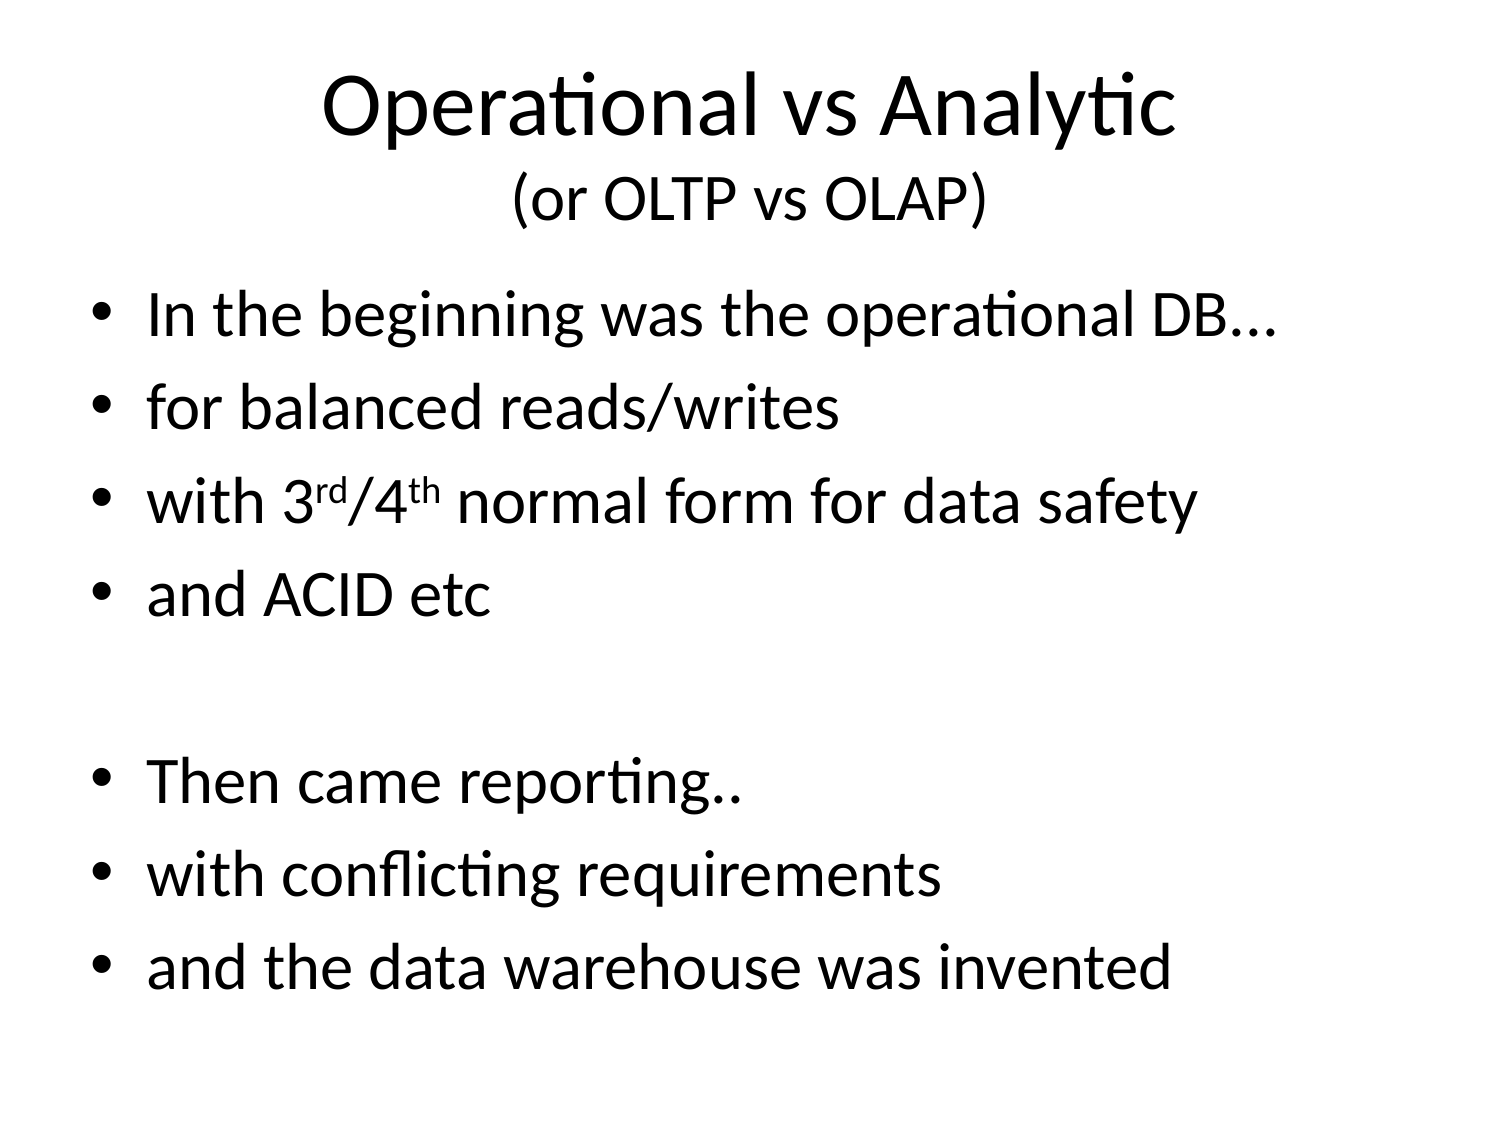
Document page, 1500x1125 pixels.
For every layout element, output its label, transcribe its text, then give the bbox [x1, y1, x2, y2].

list In the beginning was the operational DB... for balanced reads/writes with 3rd/4th normal form for data safety and ACID etc Then came reporting.. with conflicting requirements and the data warehouse was invented [75, 262, 1425, 1005]
title Operational vs Analytic (or OLTP vs OLAP) [75, 45, 1425, 233]
